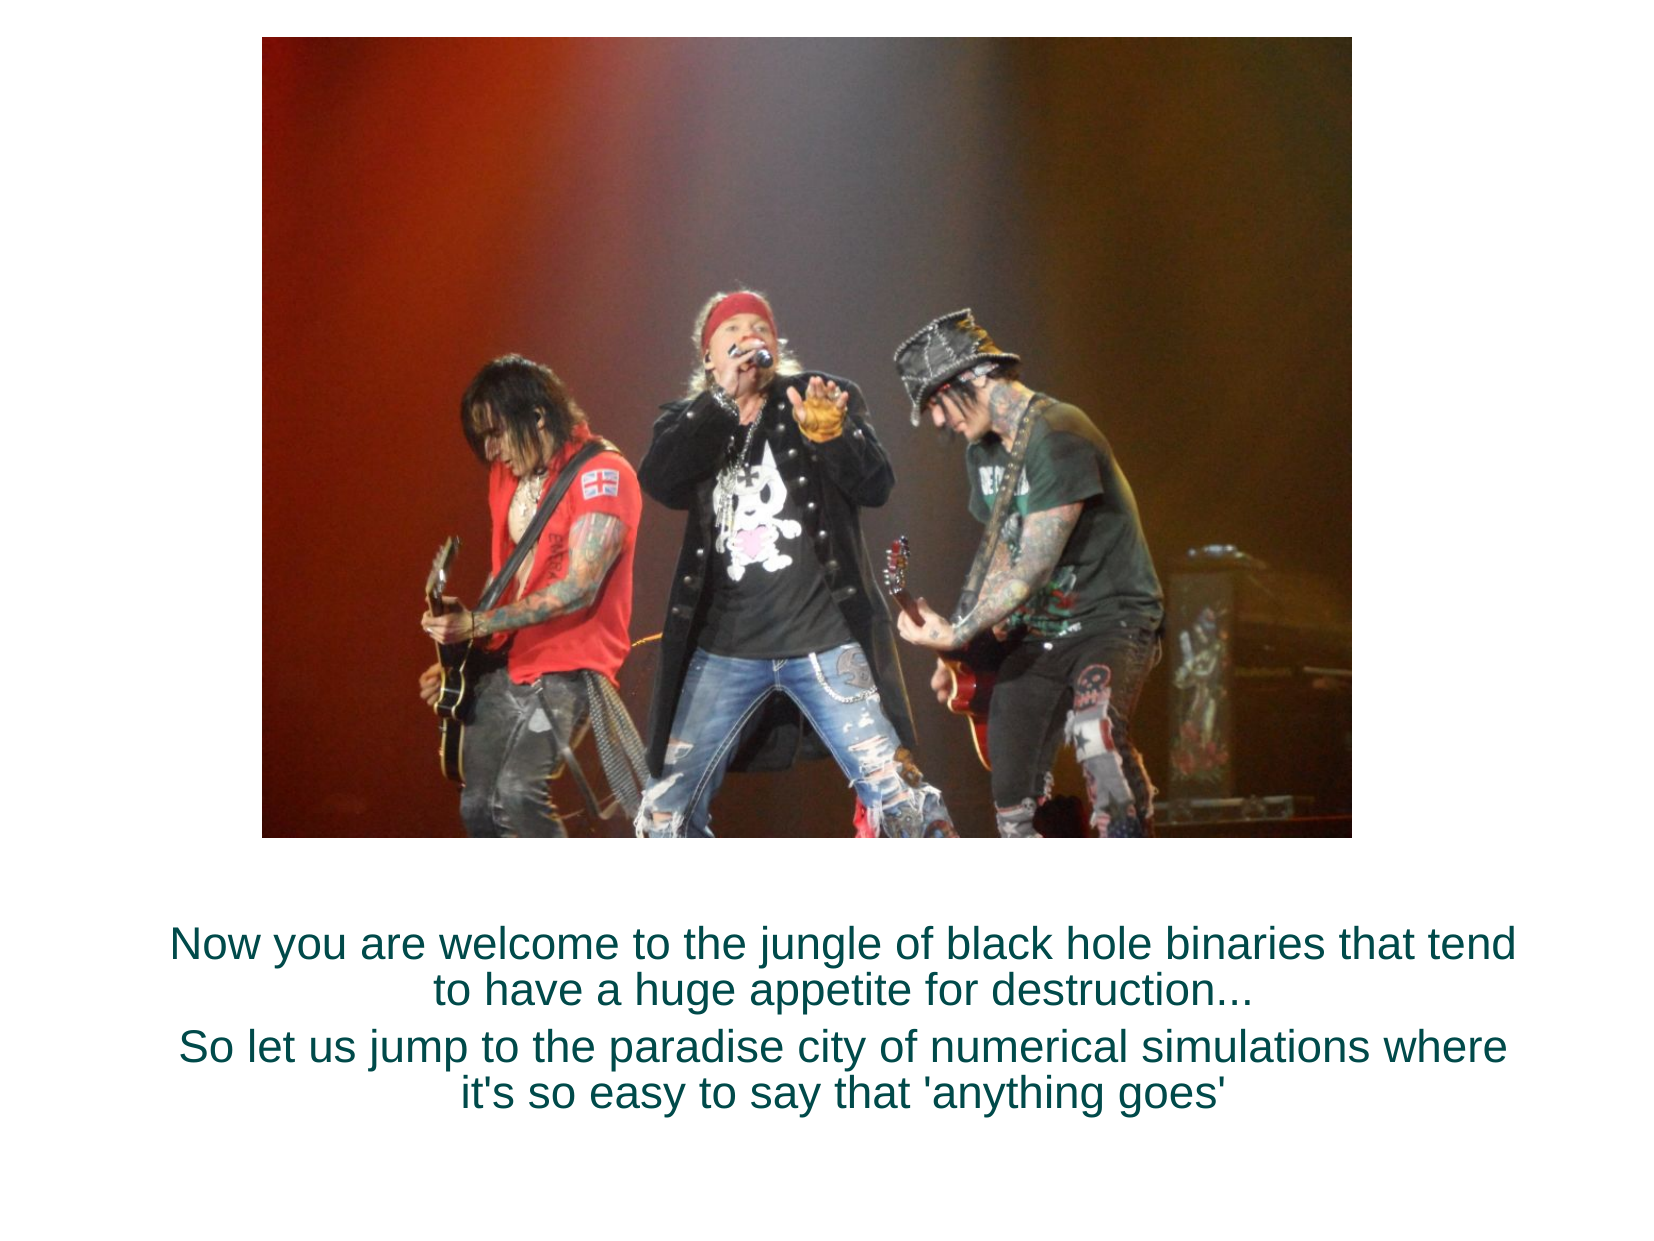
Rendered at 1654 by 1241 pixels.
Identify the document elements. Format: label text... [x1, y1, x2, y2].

text_box Now you are welcome to the jungle of black hole binaries that tend to have a huge appetite for destruction... So let us jump to the paradise city of numerical simulations where it's so easy to say that 'anything goes' [150, 915, 1538, 1126]
picture [262, 37, 1352, 838]
